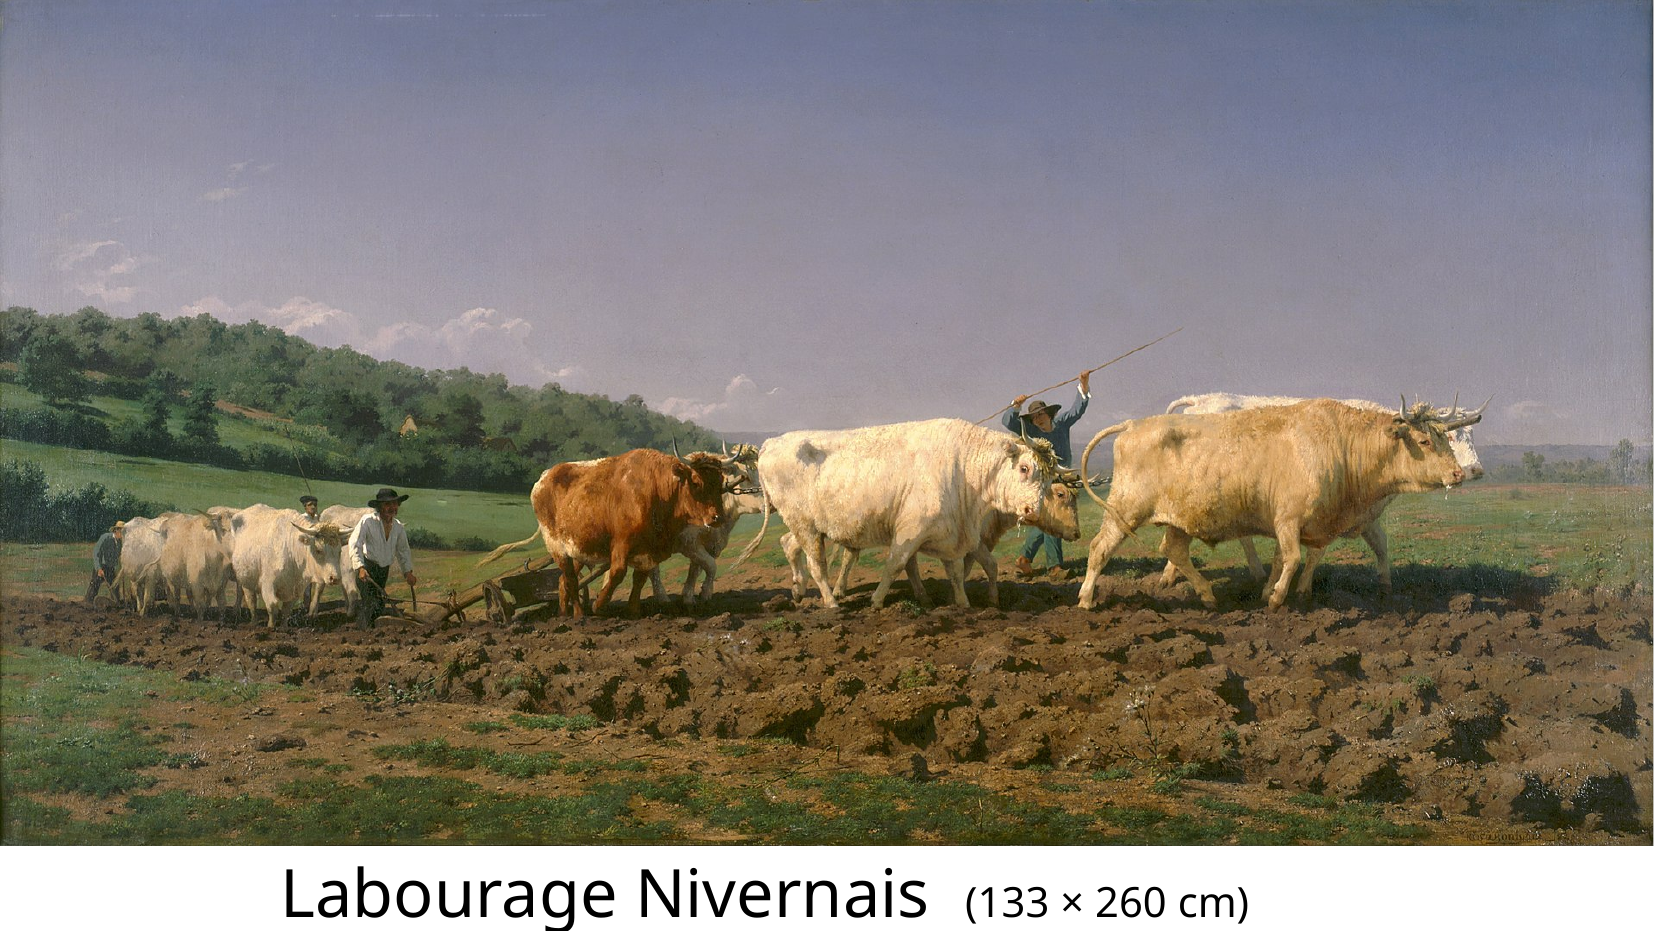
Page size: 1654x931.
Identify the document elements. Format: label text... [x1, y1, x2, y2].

picture [0, 0, 1654, 846]
text_box Labourage Nivernais (133 × 260 cm) [265, 839, 1654, 931]
